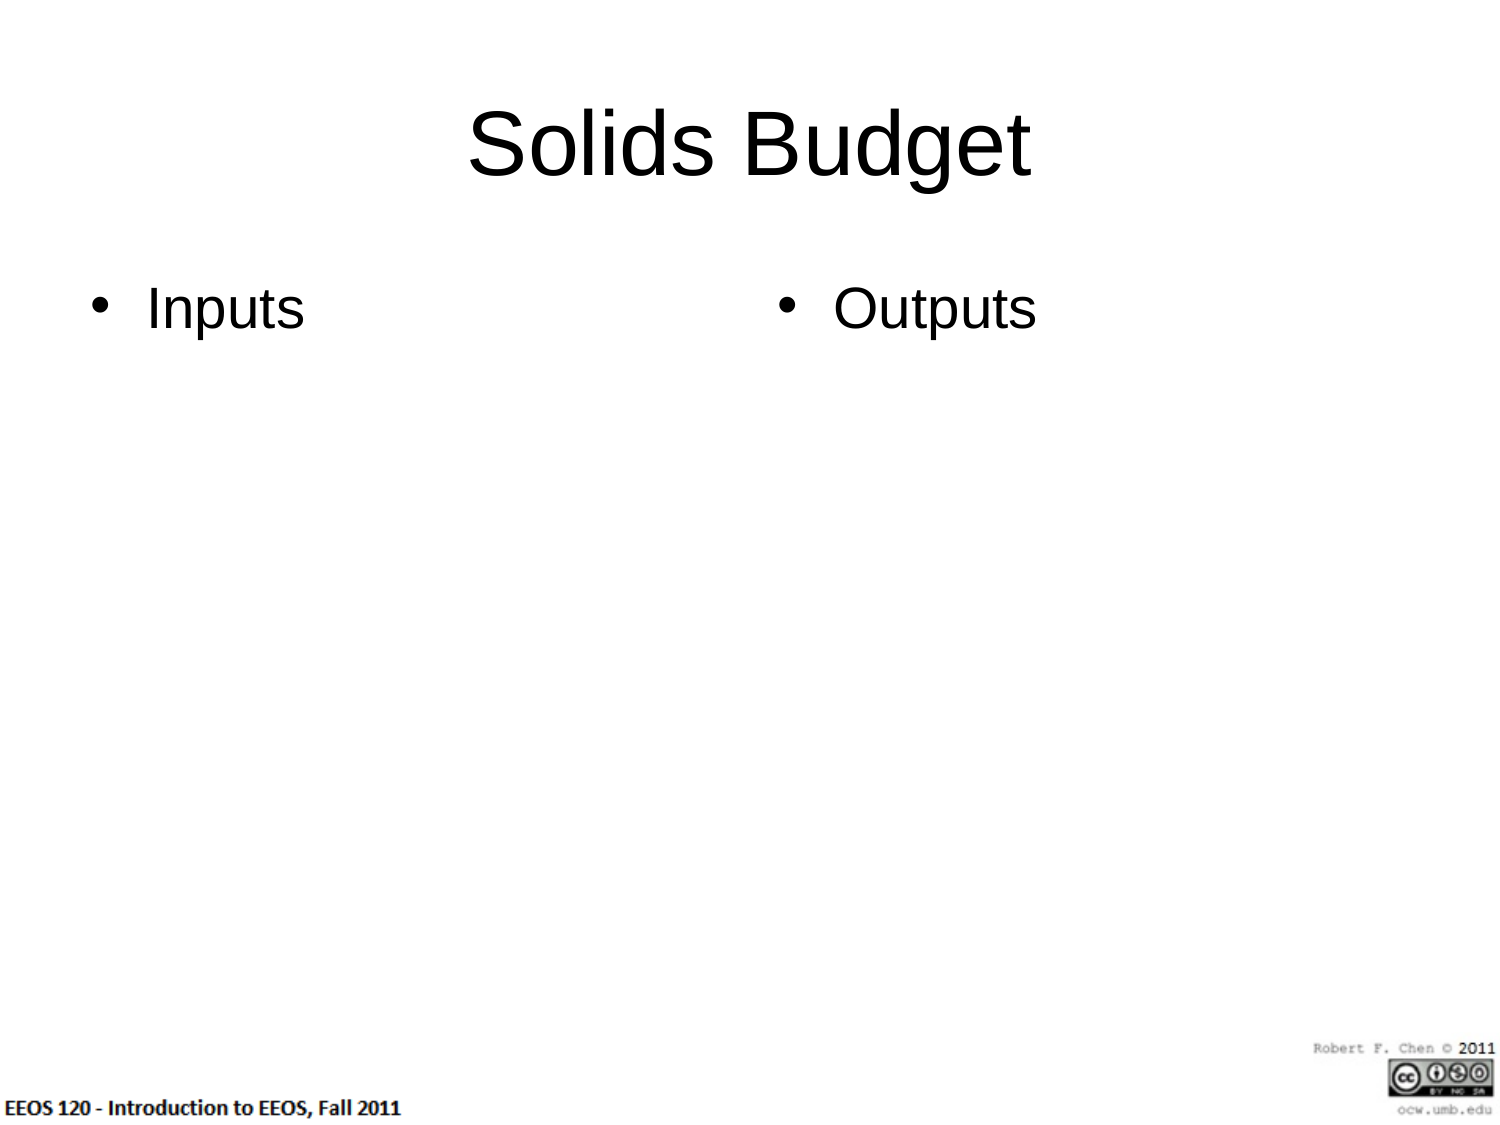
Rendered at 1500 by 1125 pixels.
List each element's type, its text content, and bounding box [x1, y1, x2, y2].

picture [1306, 1032, 1500, 1125]
list Outputs [762, 262, 1426, 1006]
title Solids Budget [75, 45, 1426, 233]
picture [0, 1090, 406, 1125]
list Inputs [75, 262, 738, 1006]
